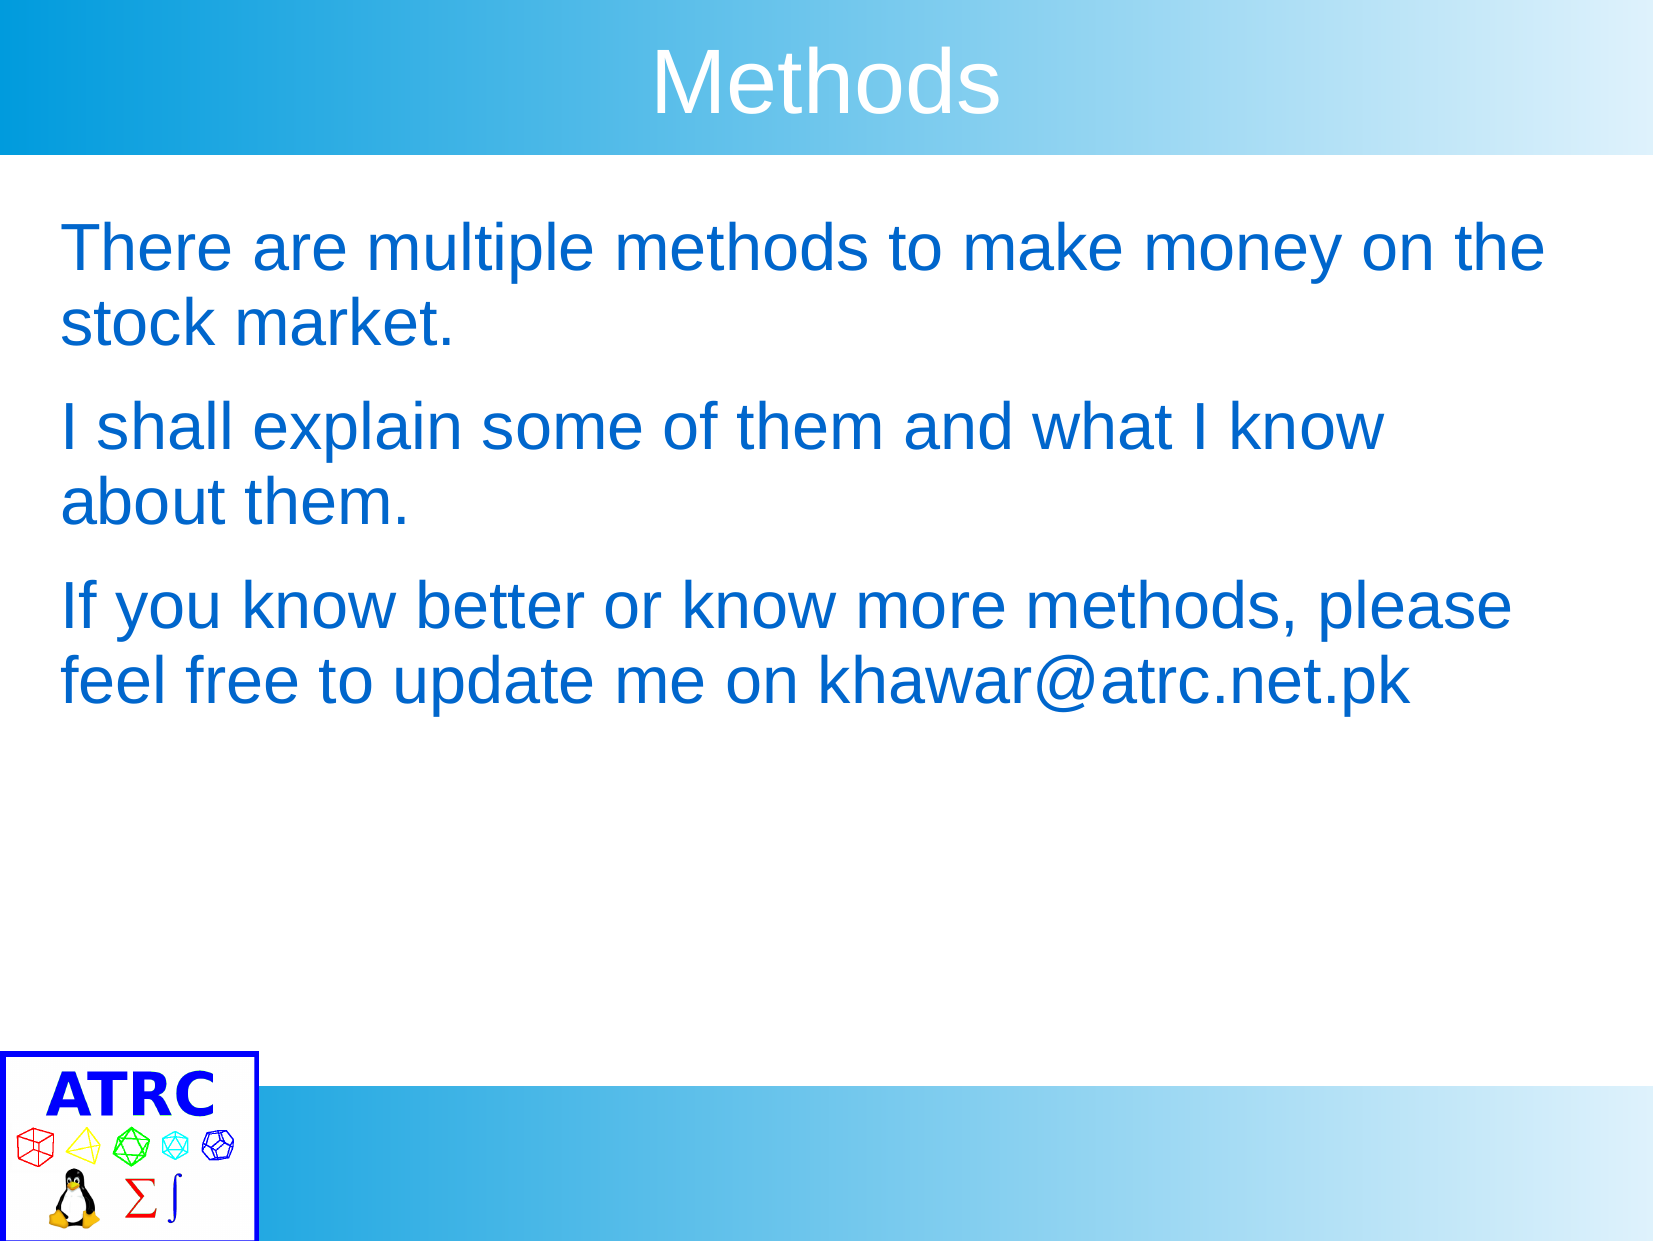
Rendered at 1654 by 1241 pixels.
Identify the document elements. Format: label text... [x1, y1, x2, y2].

title Methods [82, 30, 1571, 135]
list There are multiple methods to make money on the stock market. I shall explain some of them and what I know about them. If you know better or know more methods, please feel free to update me on khawar@atrc.net.pk [60, 210, 1549, 930]
picture [0, 1051, 259, 1241]
